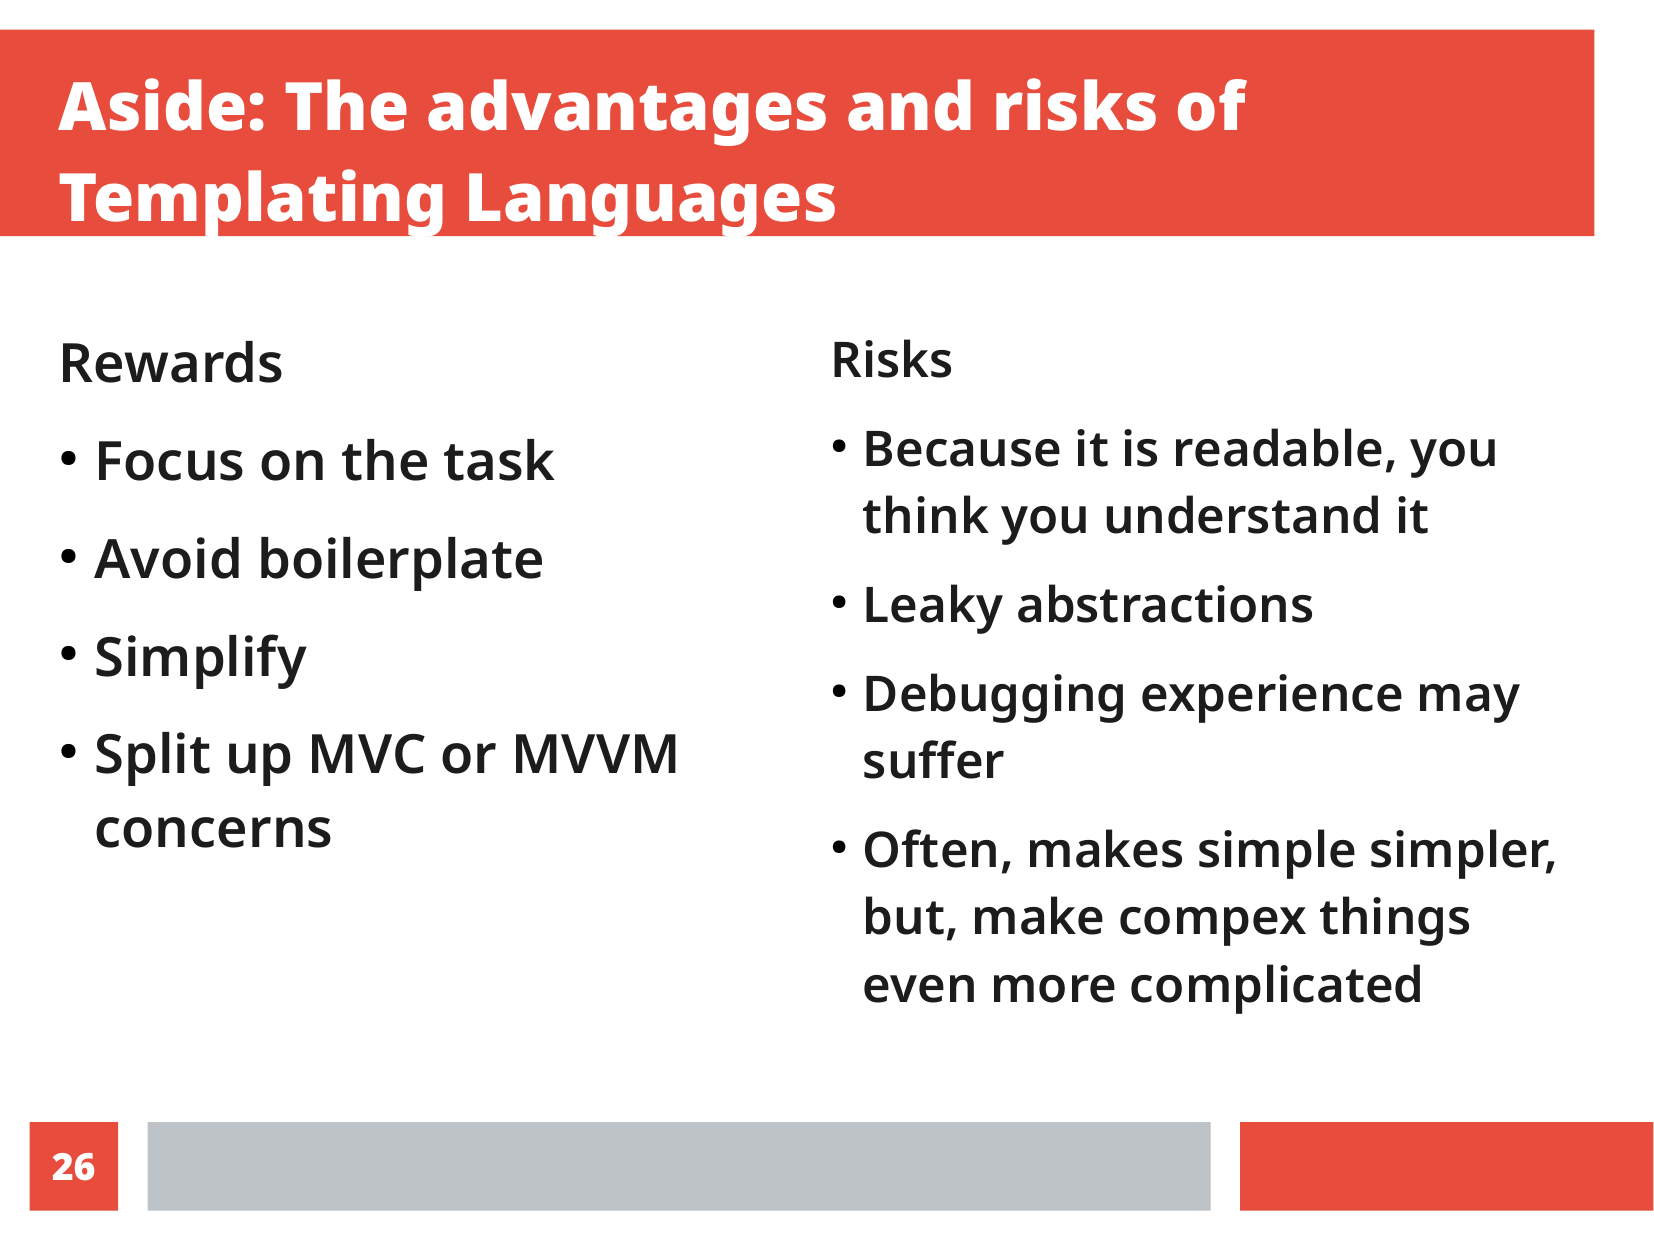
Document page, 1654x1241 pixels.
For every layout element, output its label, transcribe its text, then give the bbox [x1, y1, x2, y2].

list Rewards Focus on the task Avoid boilerplate Simplify Split up MVC or MVVM concerns [59, 324, 794, 1093]
title Aside: The advantages and risks of Templating Languages [59, 59, 1595, 207]
list Risks Because it is readable, you think you understand it Leaky abstractions Debugging experience may suffer Often, makes simple simpler, but, make compex things even more complicated [830, 324, 1566, 1093]
